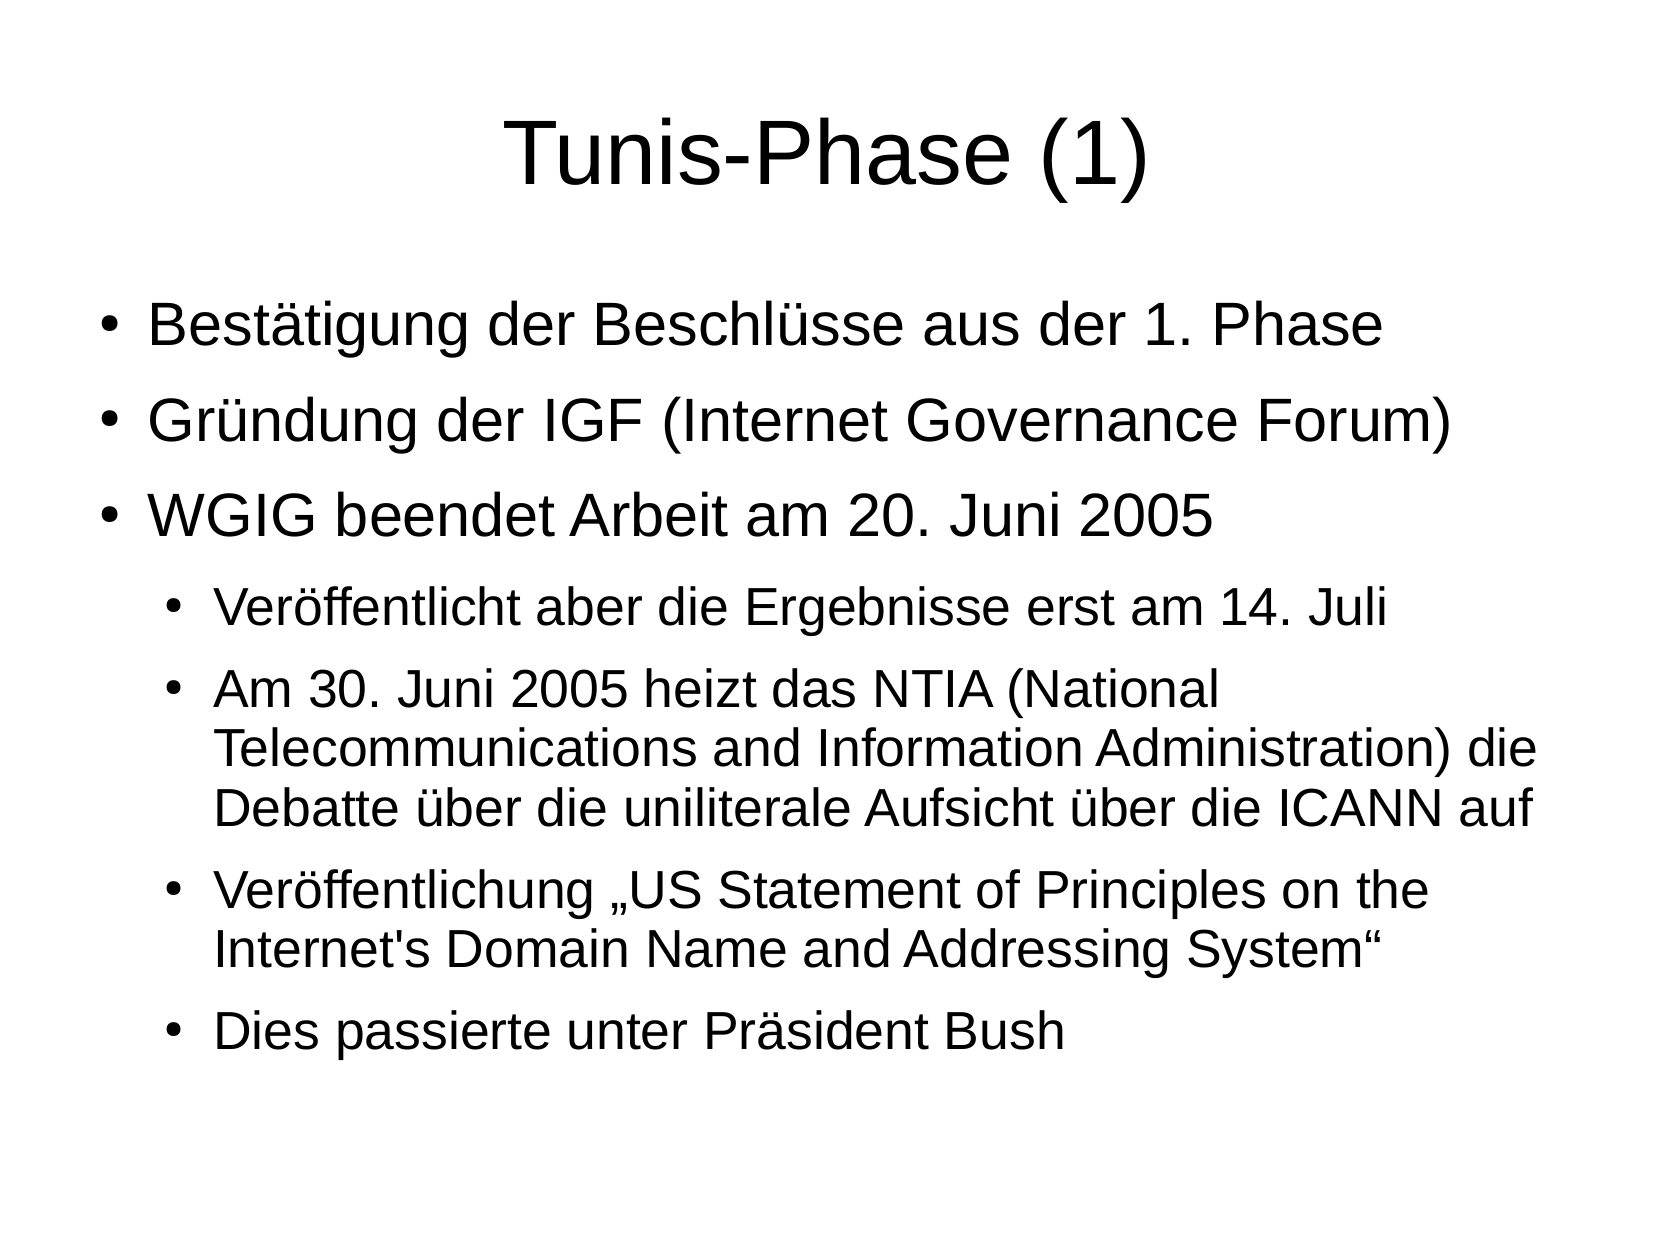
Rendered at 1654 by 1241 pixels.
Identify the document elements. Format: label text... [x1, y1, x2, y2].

list Bestätigung der Beschlüsse aus der 1. Phase Gründung der IGF (Internet Governance Forum) WGIG beendet Arbeit am 20. Juni 2005 Veröffentlicht aber die Ergebnisse erst am 14. Juli Am 30. Juni 2005 heizt das NTIA (National Telecommunications and Information Administration) die Debatte über die uniliterale Aufsicht über die ICANN auf Veröffentlichung „US Statement of Principles on the Internet's Domain Name and Addressing System“ Dies passierte unter Präsident Bush [82, 290, 1571, 1109]
title Tunis-Phase (1) [82, 49, 1571, 257]
